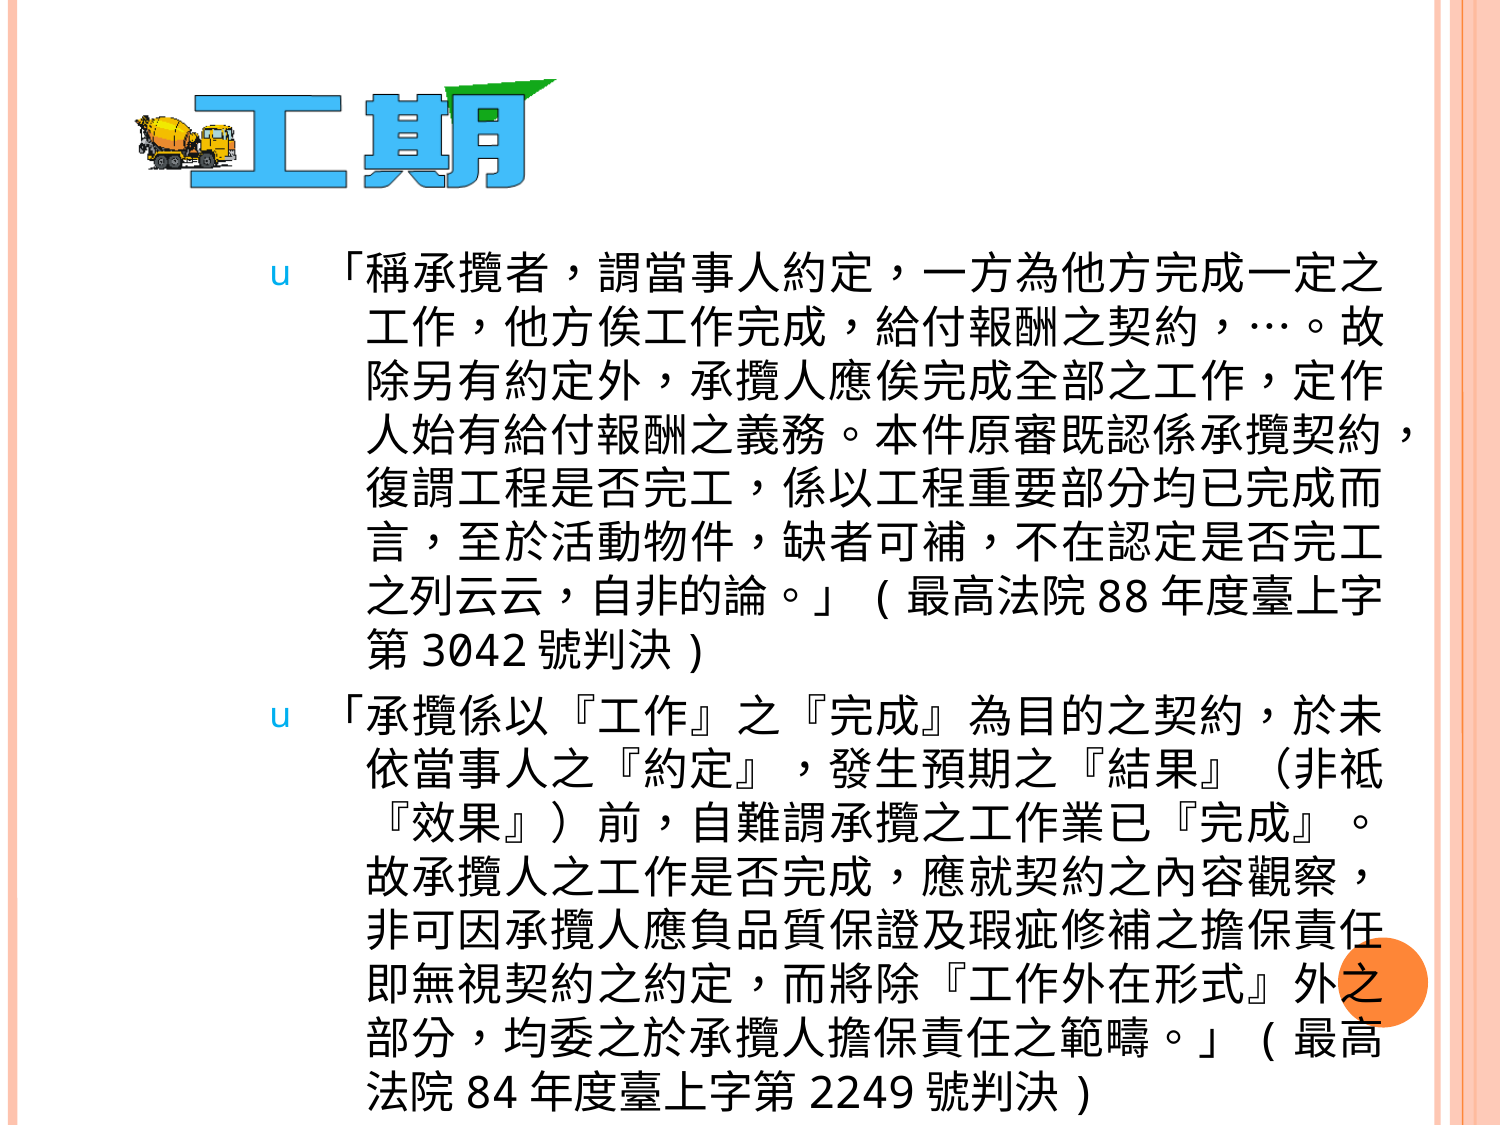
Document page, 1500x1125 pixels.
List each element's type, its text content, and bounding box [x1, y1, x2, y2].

picture [123, 78, 565, 192]
list 「稱承攬者，謂當事人約定，一方為他方完成一定之工作，他方俟工作完成，給付報酬之契約，…。故除另有約定外，承攬人應俟完成全部之工作，定作人始有給付報酬之義務。本件原審既認係承攬契約，復謂工程是否完工，係以工程重要部分均已完成而言，至於活動物件，缺者可補，不在認定是否完工之列云云，自非的論。」(最高法院88年度臺上字第3042號判決) 「承攬係以『工作』之『完成』為目的之契約，於未依當事人之『約定』，發生預期之『結果』（非祗『效果』）前，自難謂承攬之工作業已『完成』。故承攬人之工作是否完成，應就契約之內容觀察，非可因承攬人應負品質保證及瑕疵修補之擔保責任即無視契約之約定，而將除『工作外在形式』外之部分，均委之於承攬人擔保責任之範疇。」(最高法院84年度臺上字第2249號判決) [76, 237, 1400, 1125]
